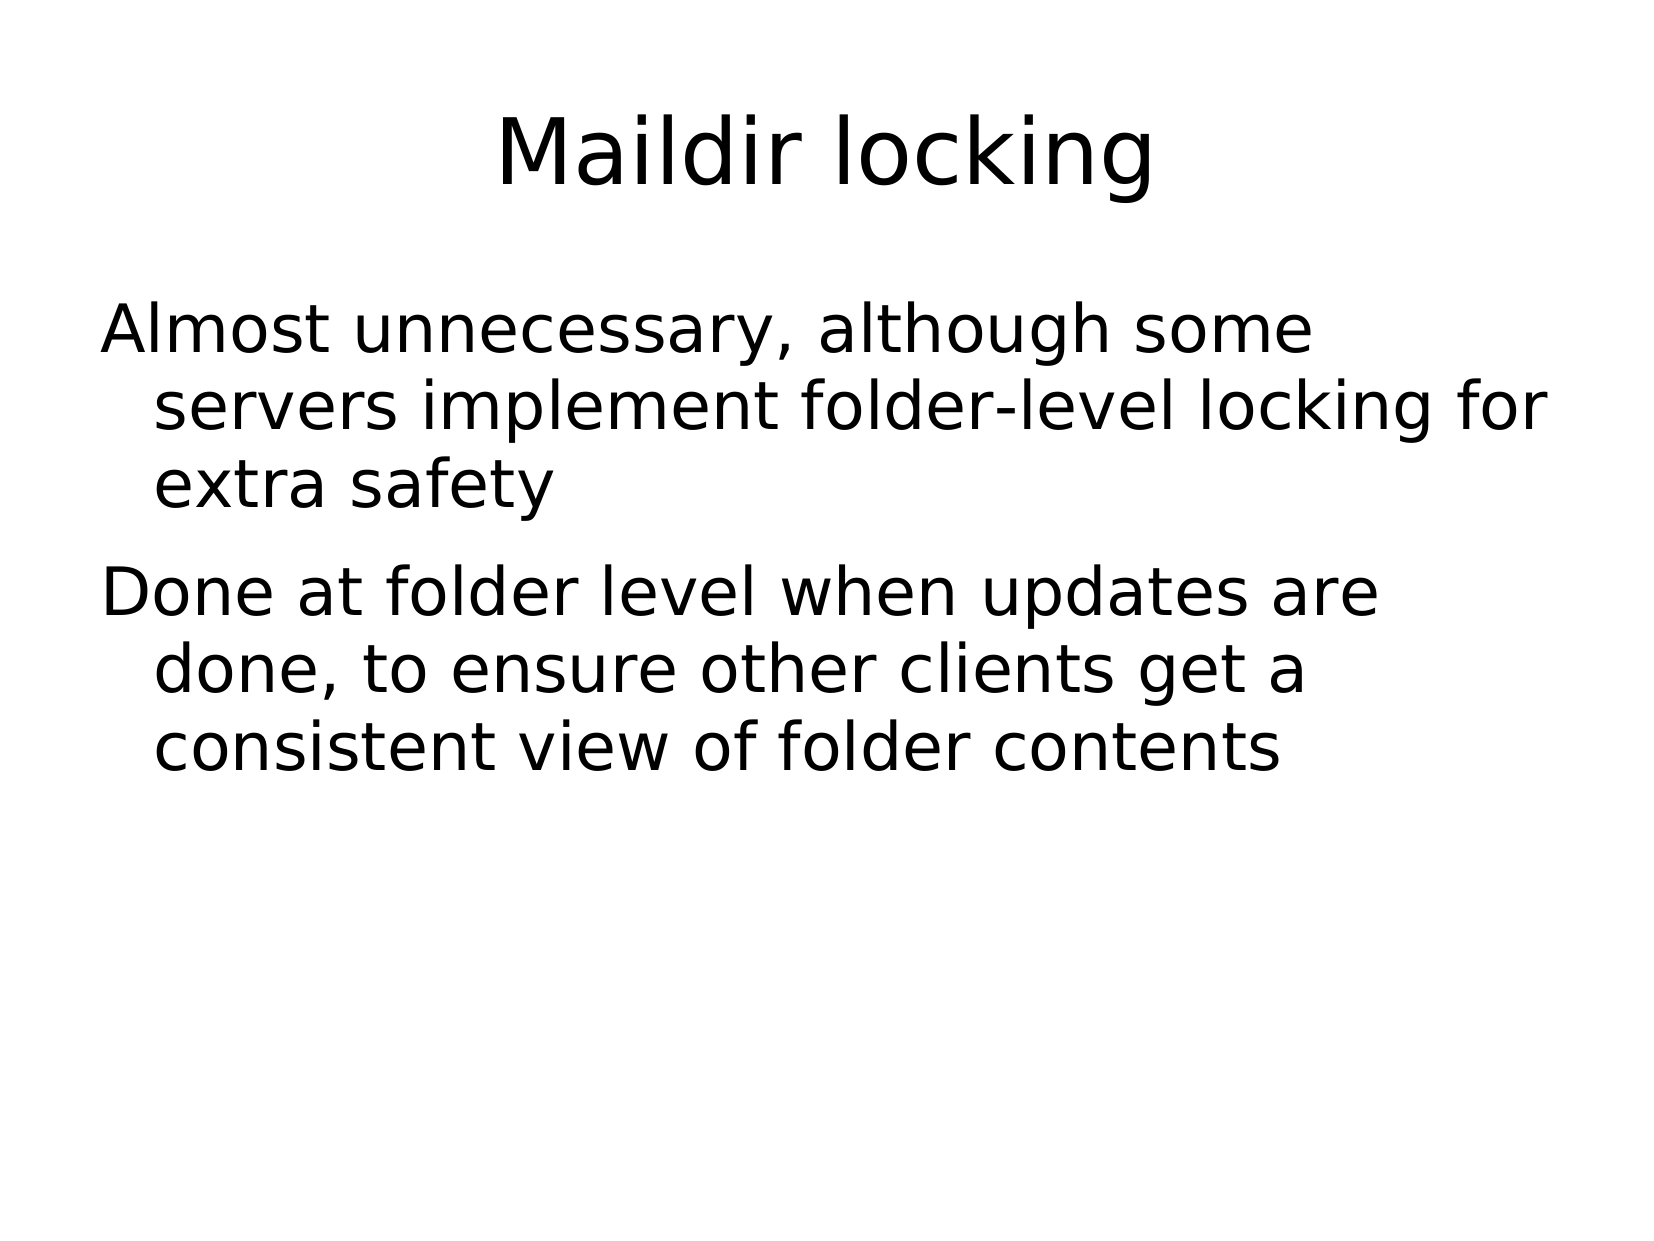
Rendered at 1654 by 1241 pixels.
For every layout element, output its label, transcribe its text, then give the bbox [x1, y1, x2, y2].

title Maildir locking [82, 56, 1571, 250]
list Almost unnecessary, although some servers implement folder-level locking for extra safety Done at folder level when updates are done, to ensure other clients get a consistent view of folder contents [82, 290, 1571, 1094]
